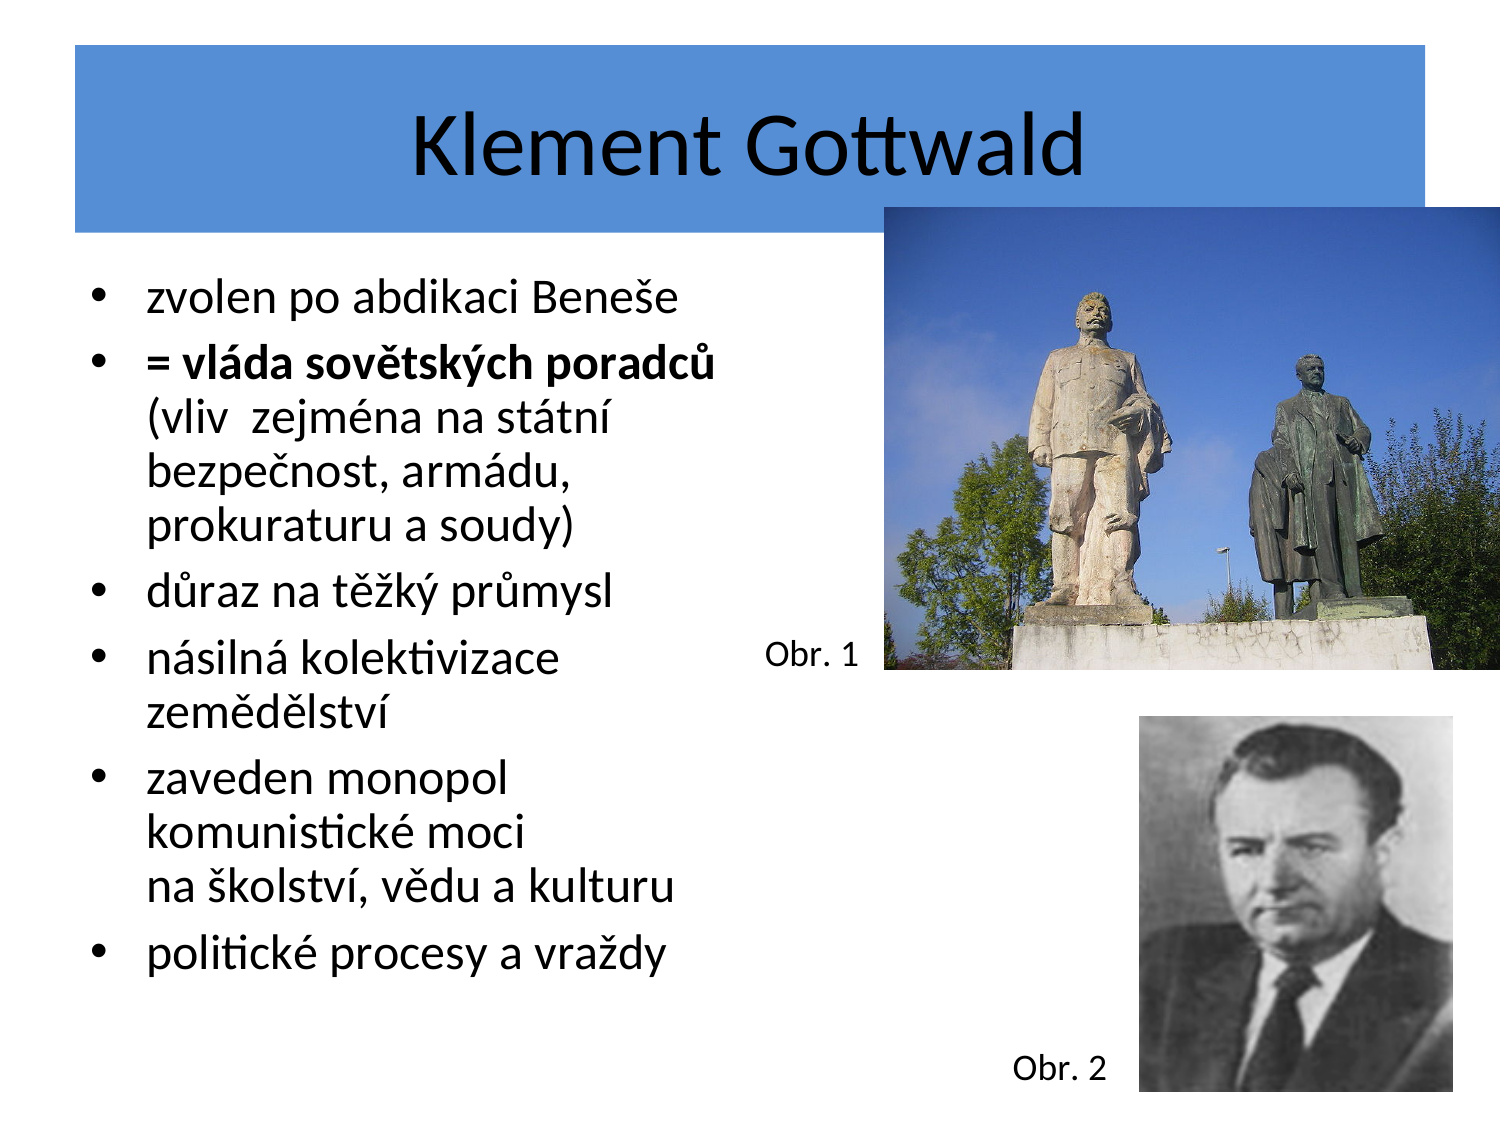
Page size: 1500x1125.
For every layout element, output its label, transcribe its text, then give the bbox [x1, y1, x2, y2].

text_box Obr. 2 [997, 1034, 1246, 1096]
title Klement Gottwald [75, 45, 1426, 233]
text_box [884, 208, 1500, 621]
picture [1139, 716, 1453, 1092]
list zvolen po abdikaci Beneše = vláda sovětských poradců (vliv zejména na státní bezpečnost, armádu, prokuraturu a soudy) důraz na těžký průmysl násilná kolektivizace zemědělství zaveden monopol komunistické moci na školství, vědu a kulturu politické procesy a vraždy [75, 262, 738, 1056]
text_box Obr. 1 [750, 621, 1500, 683]
